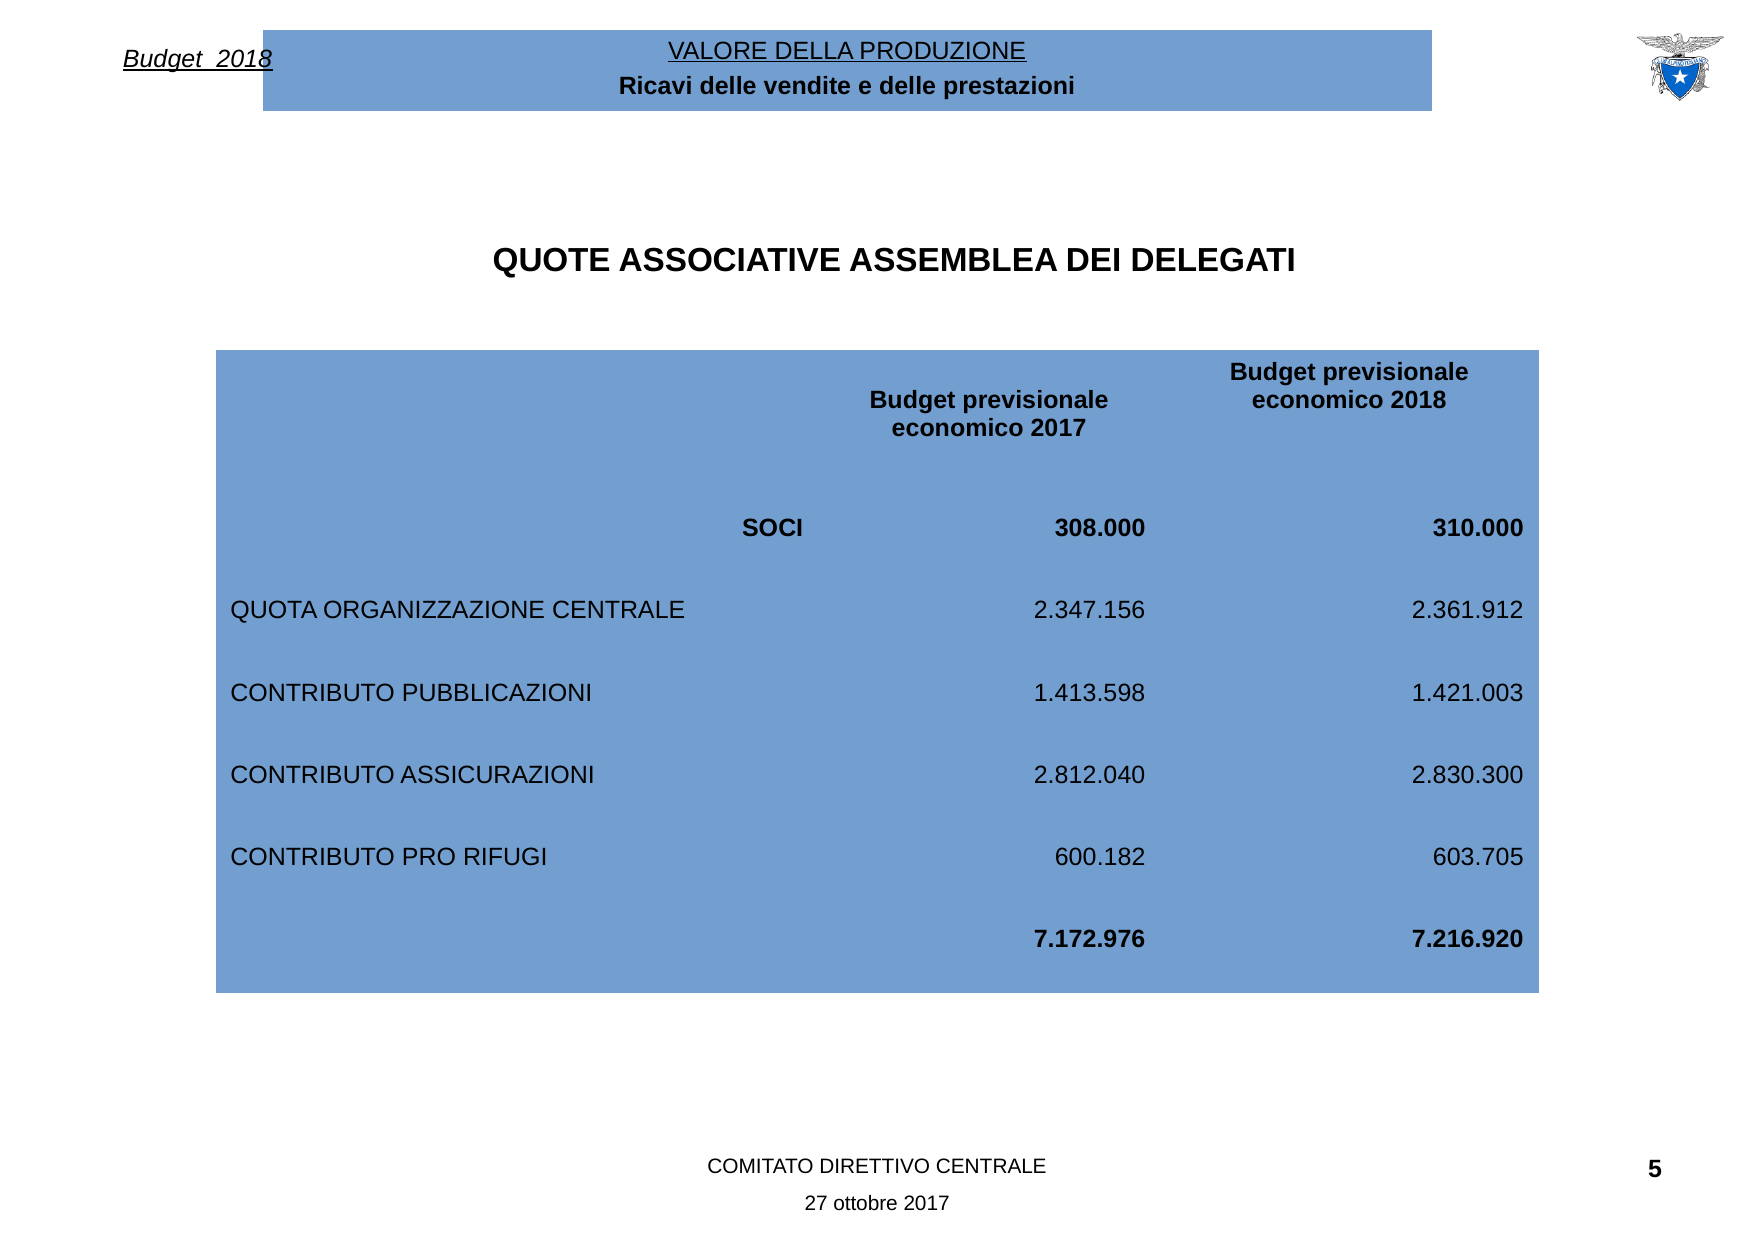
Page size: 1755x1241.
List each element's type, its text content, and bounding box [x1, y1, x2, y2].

table_header VALORE DELLA PRODUZIONE Ricavi delle vendite e delle prestazioni [263, 30, 1432, 111]
table_cell 600.182 [818, 836, 1161, 918]
table_cell CONTRIBUTO PRO RIFUGI [216, 836, 818, 918]
text_box COMITATO DIRETTIVO CENTRALE 27 ottobre 2017 [605, 1145, 1149, 1224]
text_box QUOTE ASSOCIATIVE ASSEMBLEA DEI DELEGATI [404, 230, 1385, 286]
table_header [216, 350, 818, 507]
table_header Budget previsionale economico 2017 [818, 350, 1161, 507]
text_box Budget 2018 [50, 35, 346, 82]
table_cell 1.421.003 [1161, 671, 1539, 753]
table_cell 603.705 [1161, 836, 1539, 918]
table_cell CONTRIBUTO ASSICURAZIONI [216, 753, 818, 836]
table_cell QUOTA ORGANIZZAZIONE CENTRALE [216, 589, 818, 671]
table_cell 7.216.920 [1161, 918, 1539, 993]
table_cell 310.000 [1161, 507, 1539, 589]
table_cell CONTRIBUTO PUBBLICAZIONI [216, 671, 818, 753]
table_cell 7.172.976 [818, 918, 1161, 993]
table_cell 308.000 [818, 507, 1161, 589]
picture [1633, 29, 1728, 108]
table_header Budget previsionale economico 2018 [1161, 350, 1539, 507]
table_cell [216, 918, 818, 993]
table_cell 2.830.300 [1161, 753, 1539, 836]
table_cell 1.413.598 [818, 671, 1161, 753]
table_cell SOCI [216, 507, 818, 589]
text_box 5 [1633, 1145, 1681, 1191]
table_cell 2.347.156 [818, 589, 1161, 671]
table_cell 2.361.912 [1161, 589, 1539, 671]
table_cell 2.812.040 [818, 753, 1161, 836]
